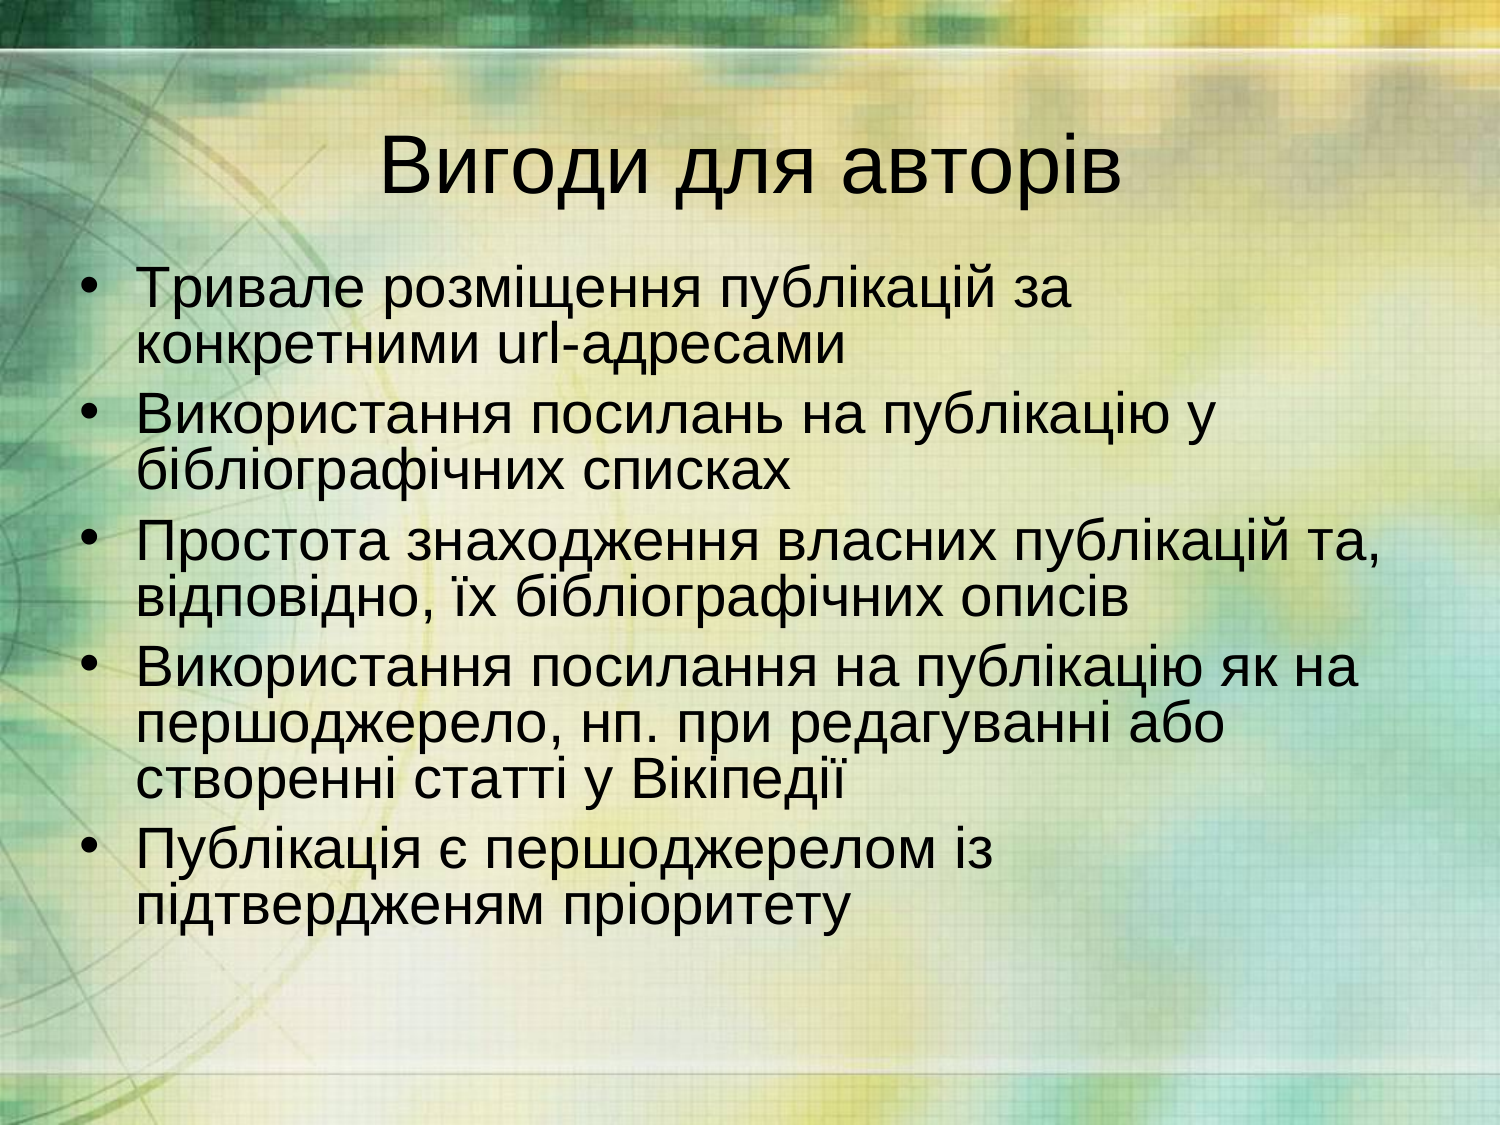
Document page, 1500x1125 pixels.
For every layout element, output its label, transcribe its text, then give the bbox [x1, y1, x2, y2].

picture [0, 0, 1500, 1125]
list Тривале розміщення публікацій за конкретними url-адресами Використання посилань на публікацію у бібліографічних списках Простота знаходження власних публікацій та, відповідно, їх бібліографічних описів Використання посилання на публікацію як на першоджерело, нп. при редагуванні або створенні статті у Вікіпедії Публікація є першоджерелом із підтвердженям пріоритету [64, 255, 1415, 998]
title Вигоди для авторів [76, 66, 1427, 254]
